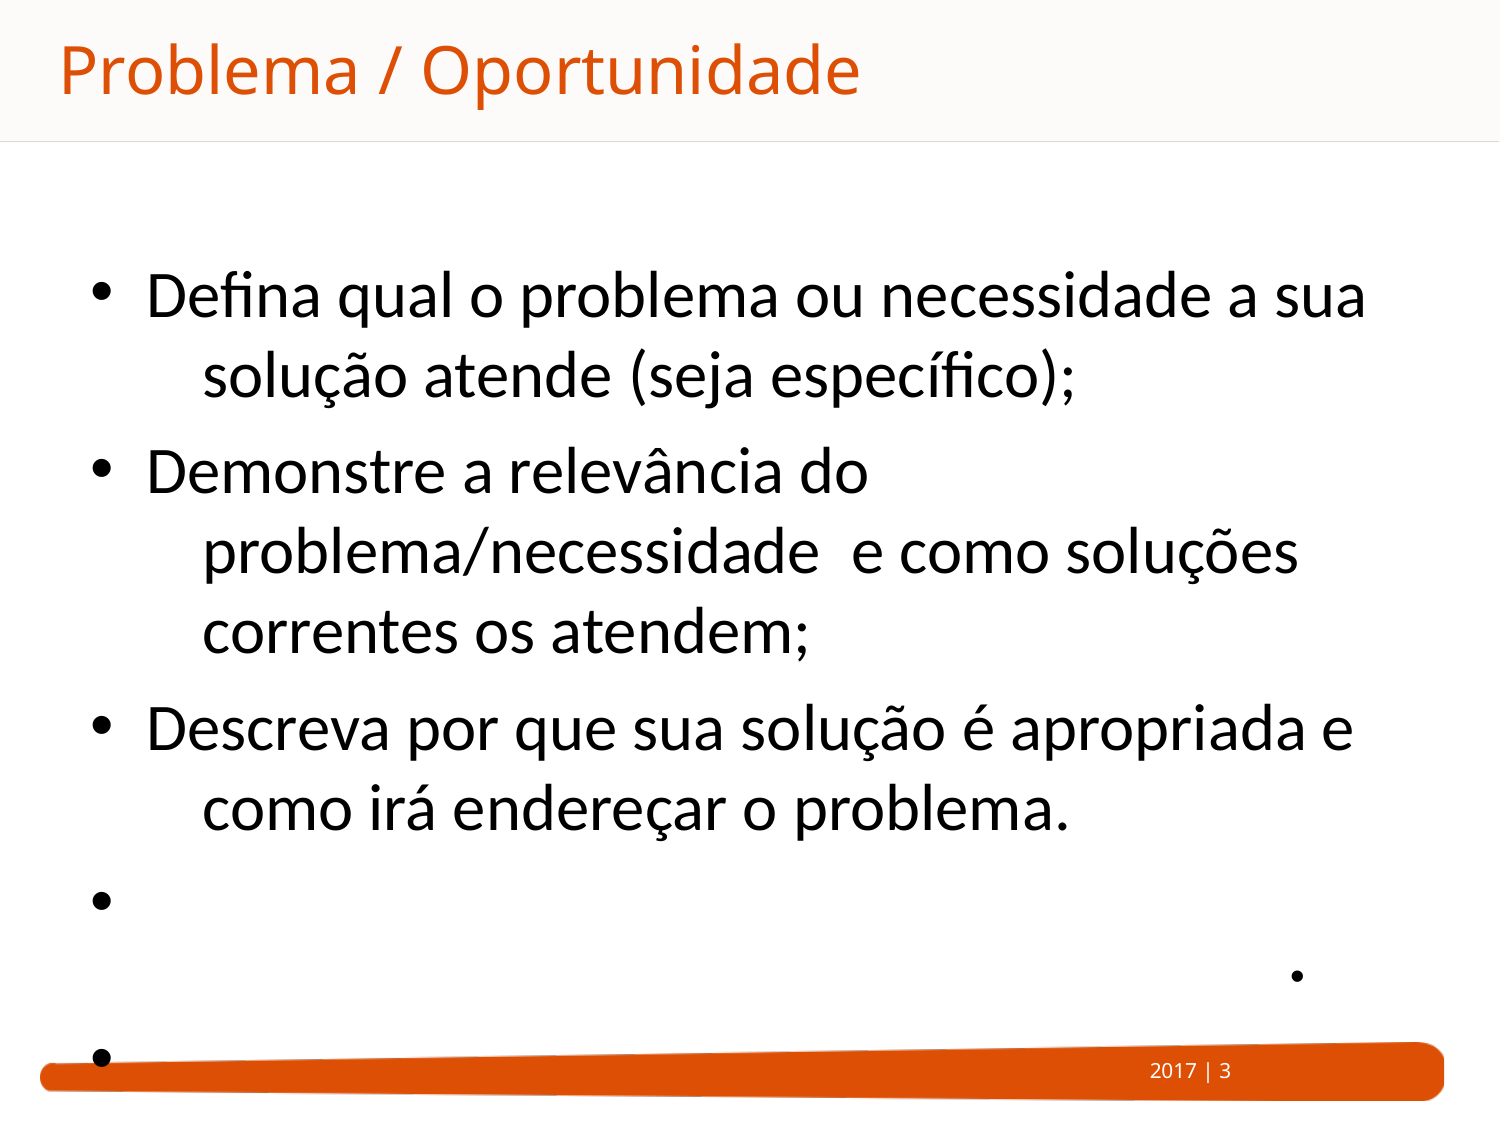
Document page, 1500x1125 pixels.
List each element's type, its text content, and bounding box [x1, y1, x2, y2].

text_box Problema / Oportunidade [58, 2, 1440, 148]
text_box Defina qual o problema ou necessidade a sua solução atende (seja específico); Demonstre a relevância do problema/necessidade e como soluções correntes os atendem; Descreva por que sua solução é apropriada e como irá endereçar o problema. [75, 243, 1426, 1005]
